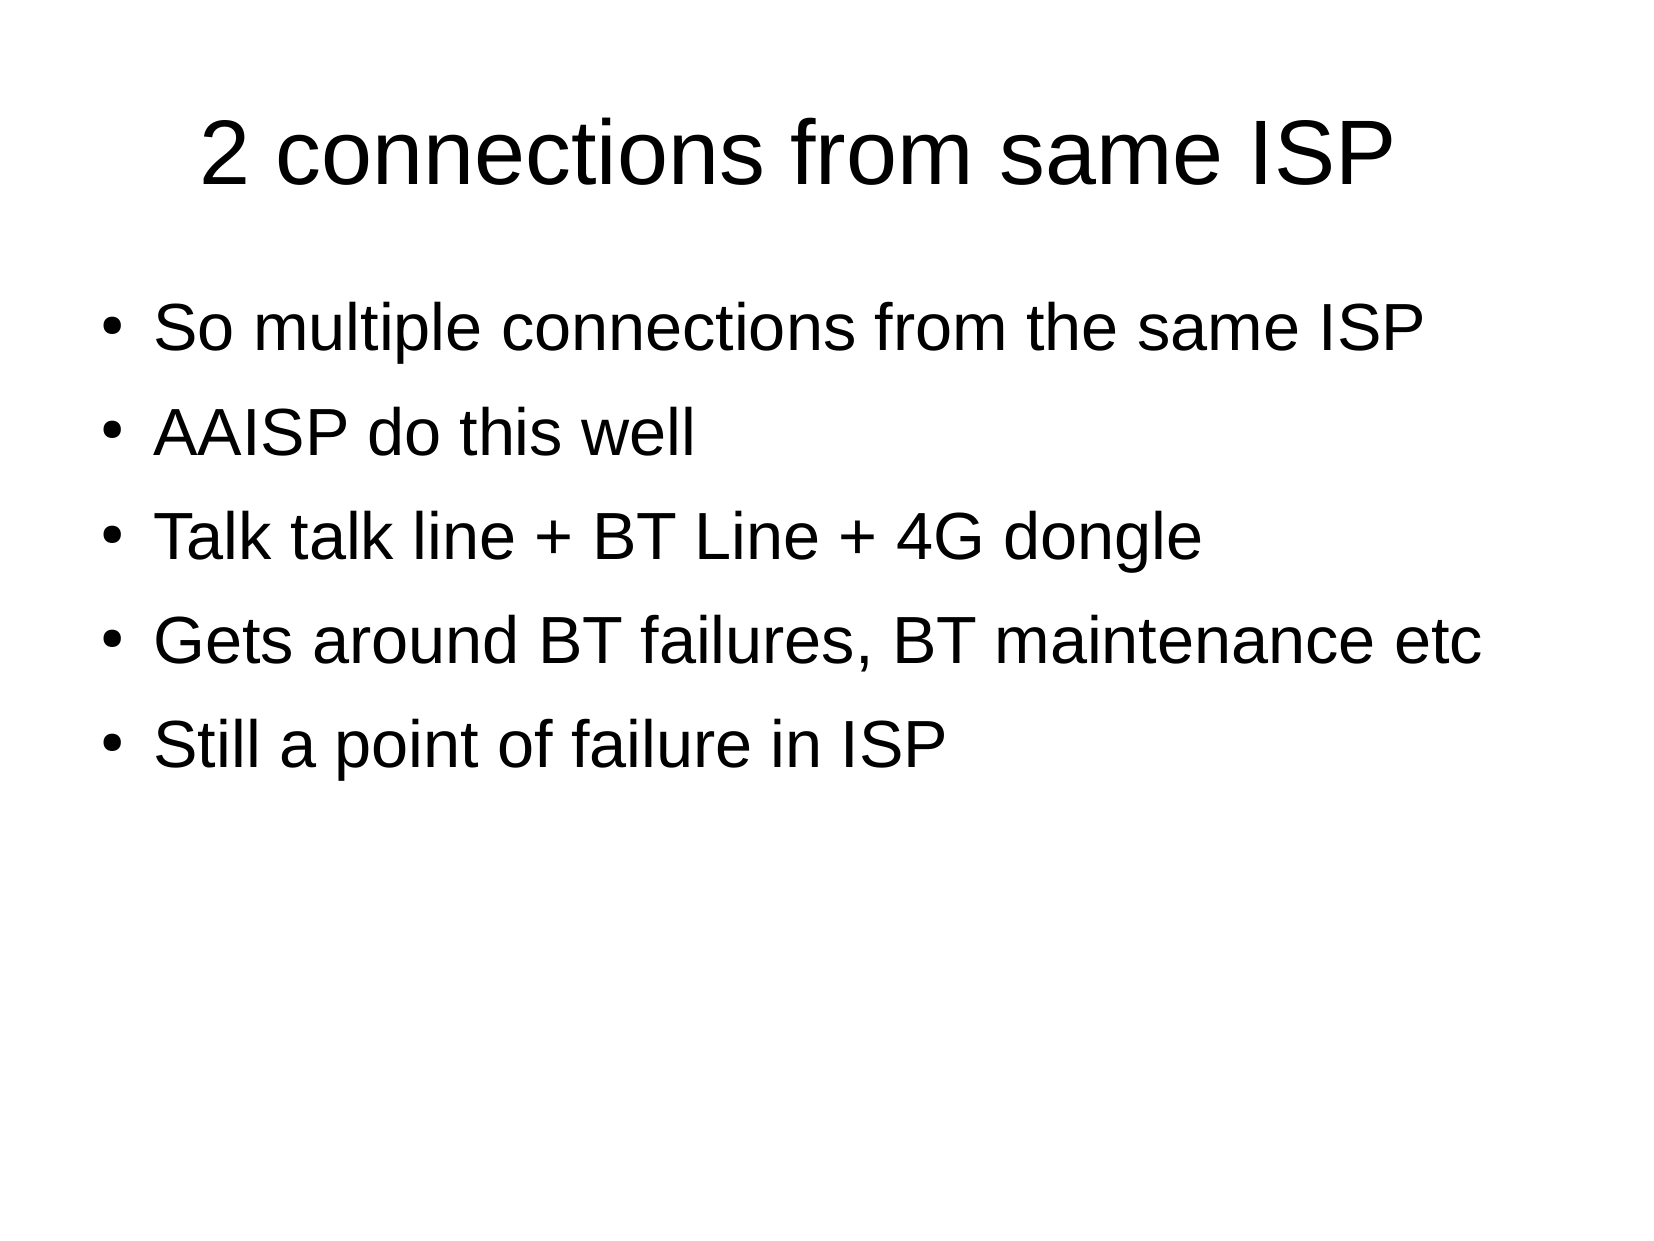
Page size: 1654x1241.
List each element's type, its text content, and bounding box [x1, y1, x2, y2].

list So multiple connections from the same ISP AAISP do this well Talk talk line + BT Line + 4G dongle Gets around BT failures, BT maintenance etc Still a point of failure in ISP [82, 290, 1571, 1010]
title 2 connections from same ISP [82, 49, 1571, 257]
